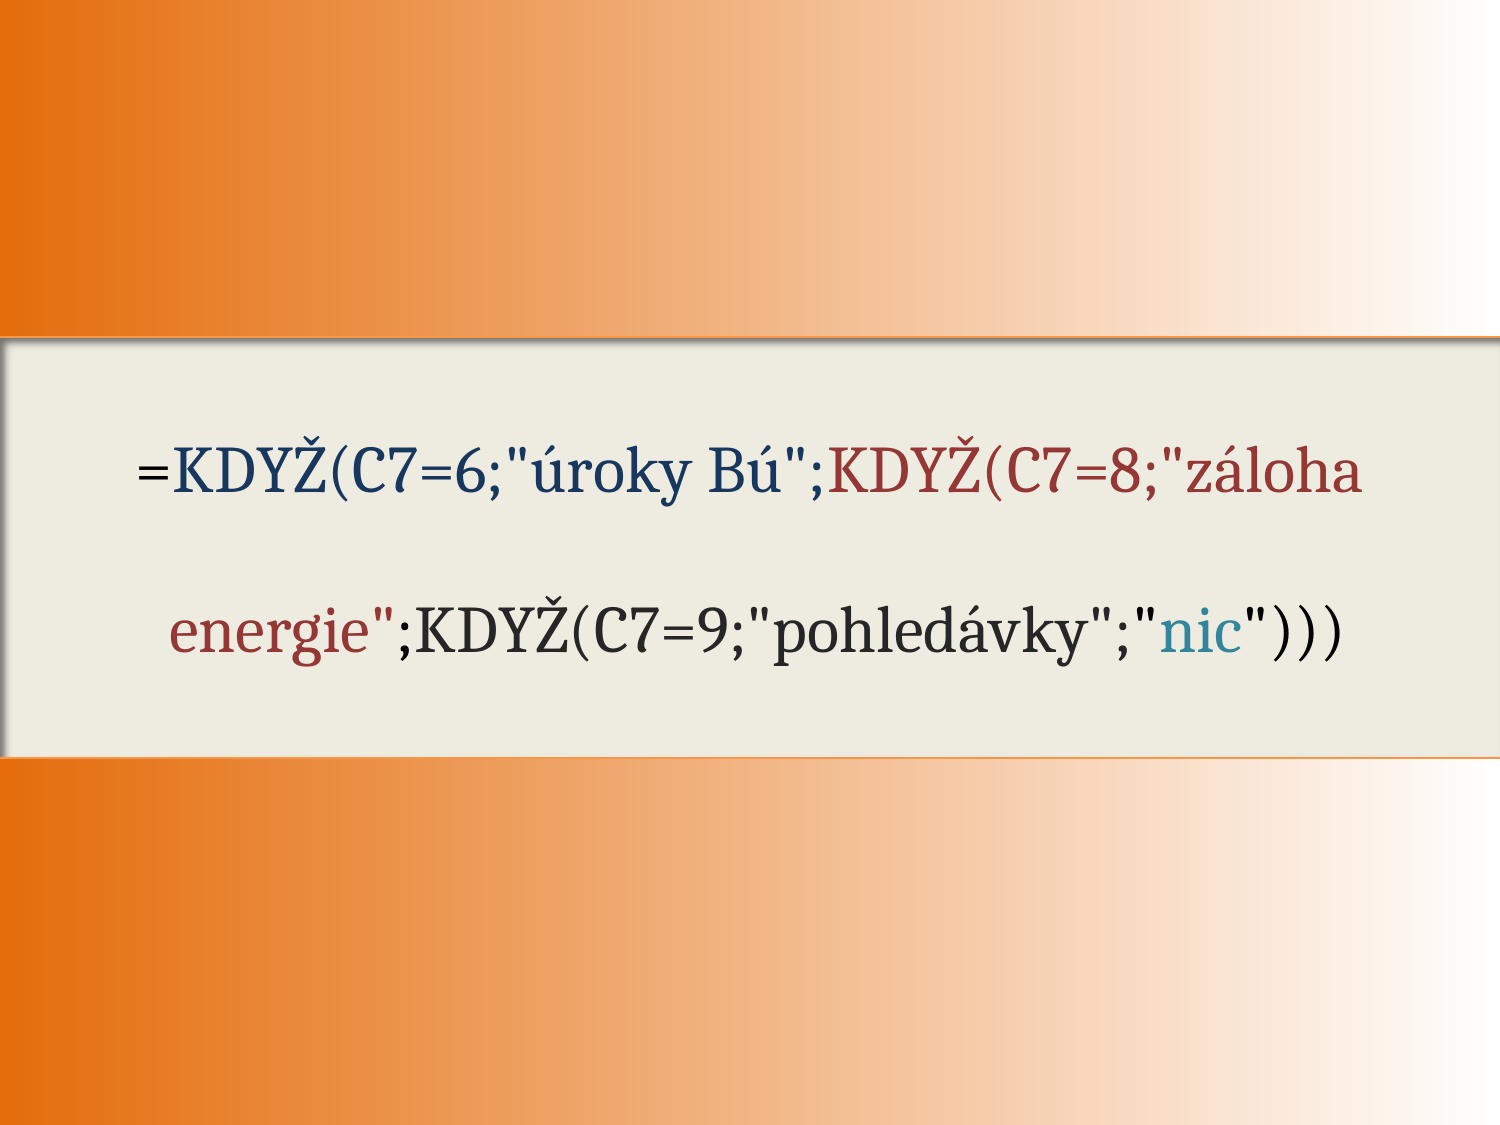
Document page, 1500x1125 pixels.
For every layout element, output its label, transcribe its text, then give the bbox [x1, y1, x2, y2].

text_box =KDYŽ(C7=6;"úroky Bú";KDYŽ(C7=8;"záloha energie";KDYŽ(C7=9;"pohledávky";"nic"))) [0, 337, 1500, 754]
picture [0, 754, 1500, 759]
